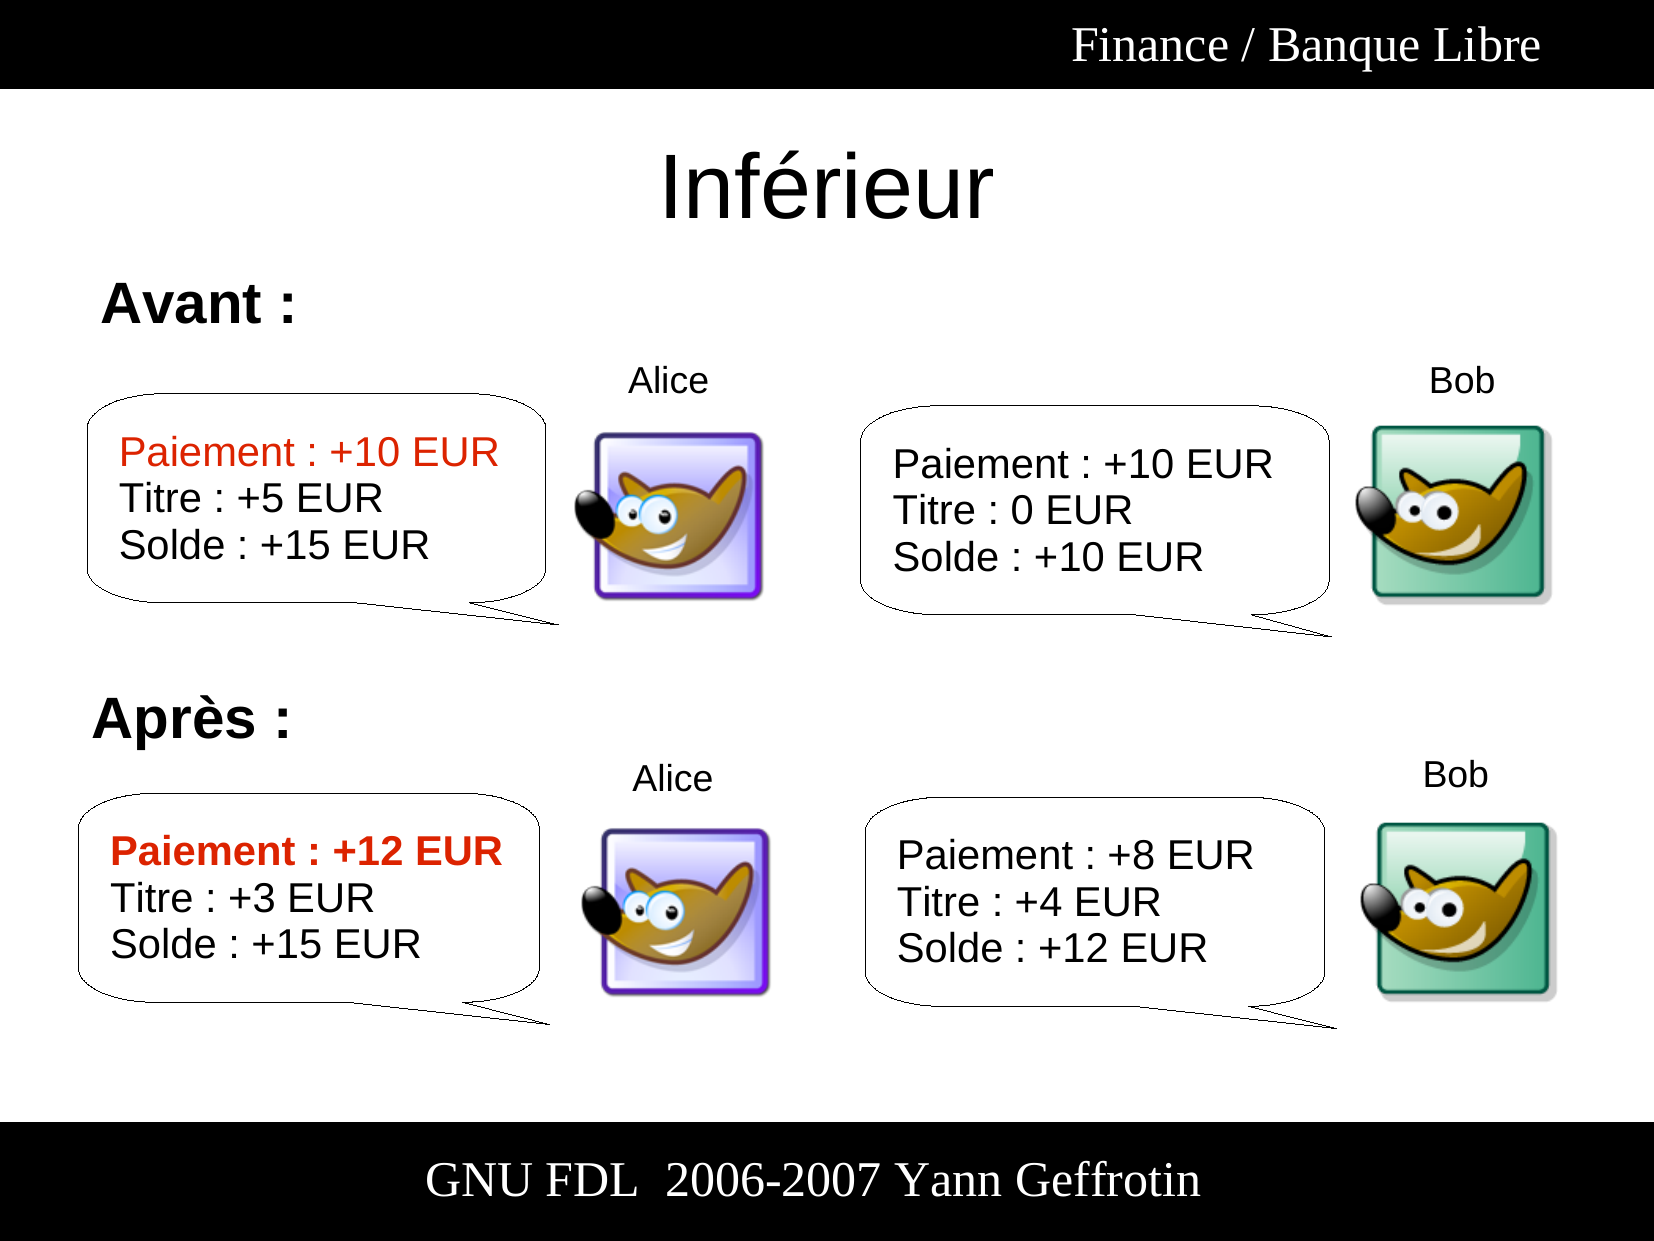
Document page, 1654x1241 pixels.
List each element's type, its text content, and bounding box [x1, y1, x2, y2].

text_box Paiement : +10 EUR Titre : +5 EUR Solde : +15 EUR [87, 393, 559, 625]
text_box Paiement : +10 EUR Titre : 0 EUR Solde : +10 EUR [860, 405, 1332, 637]
text_box Alice [593, 360, 744, 401]
text_box Paiement : +8 EUR Titre : +4 EUR Solde : +12 EUR [865, 797, 1337, 1029]
picture [573, 415, 774, 616]
text_box Paiement : +12 EUR Titre : +3 EUR Solde : +15 EUR [78, 793, 550, 1025]
text_box Alice [598, 757, 748, 799]
picture [1359, 807, 1560, 1008]
picture [580, 811, 781, 1012]
text_box Bob [1387, 360, 1537, 401]
list Avant : [82, 271, 1524, 361]
title Inférieur [82, 118, 1571, 257]
picture [1354, 410, 1555, 611]
list Après : [74, 686, 1515, 776]
text_box Bob [1380, 753, 1531, 795]
